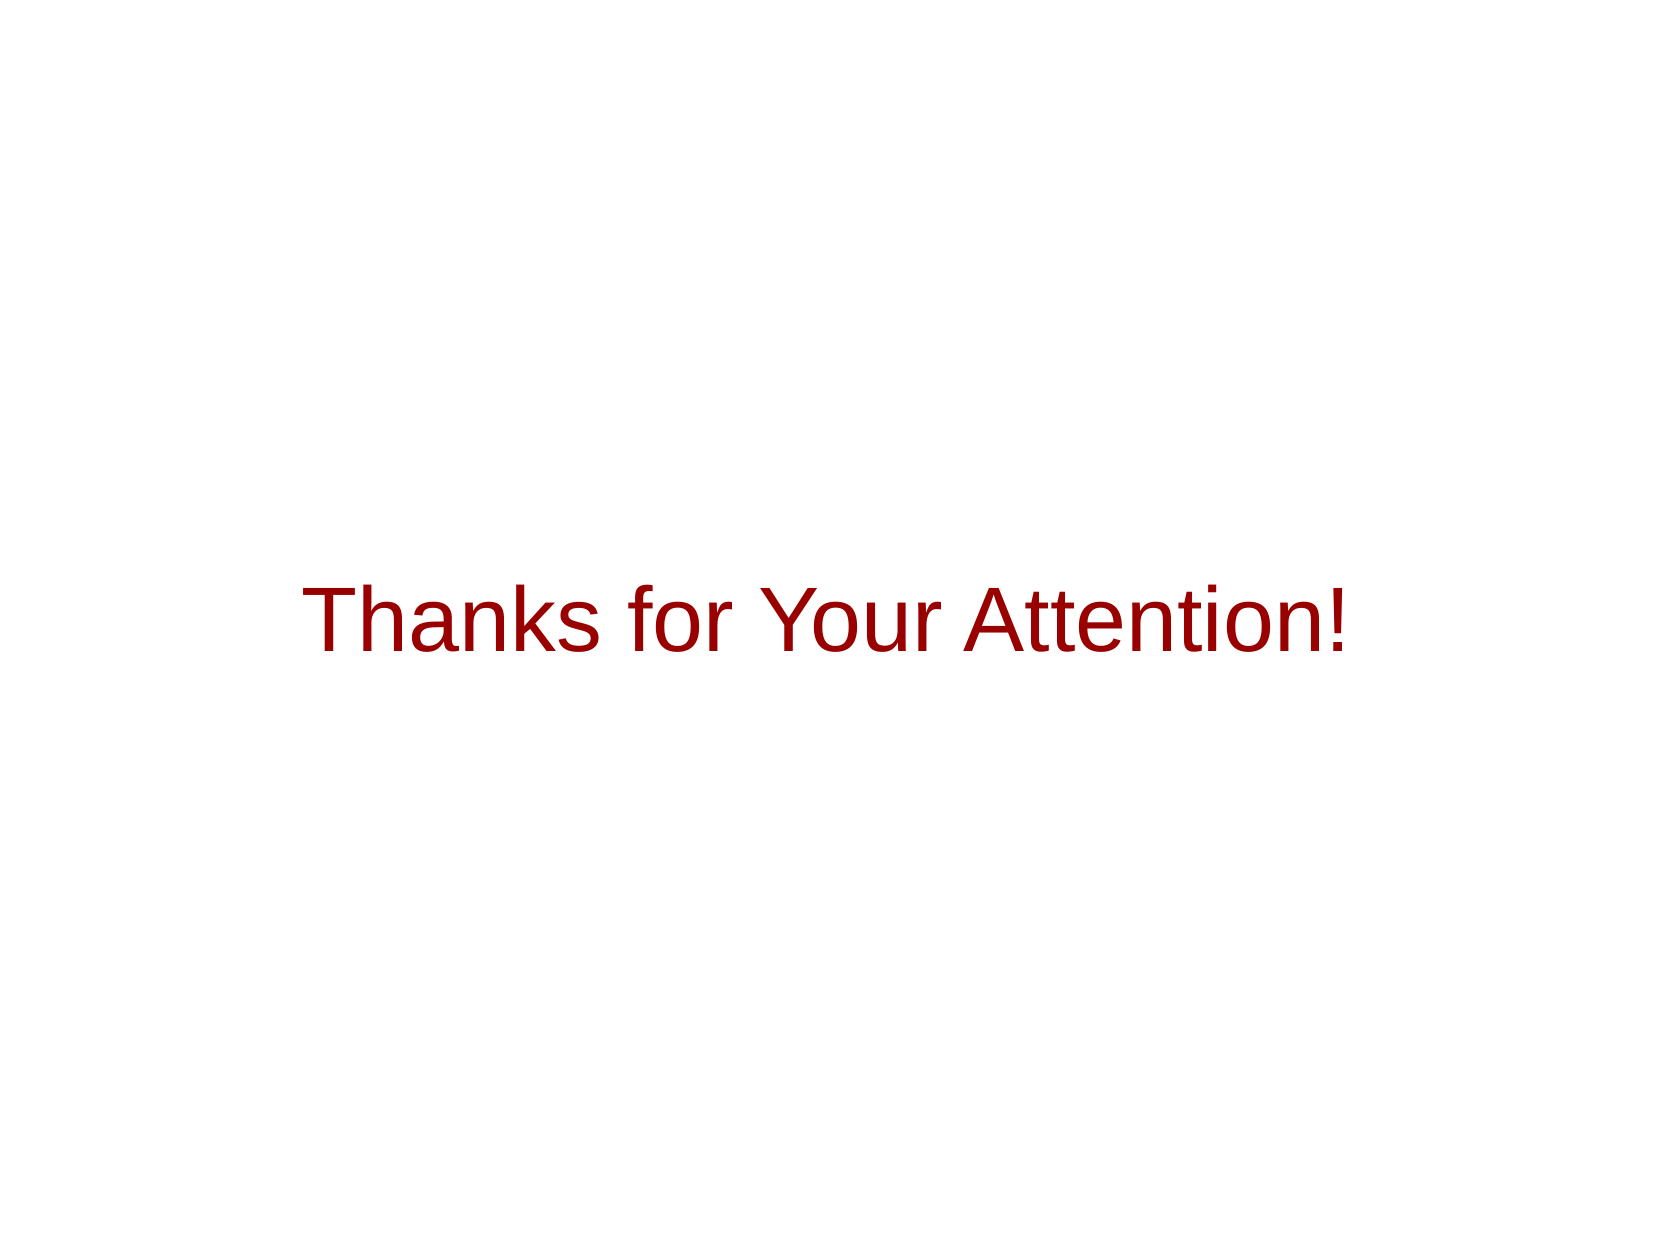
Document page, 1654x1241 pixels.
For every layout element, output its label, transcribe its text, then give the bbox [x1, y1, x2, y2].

title Thanks for Your Attention! [82, 516, 1571, 724]
